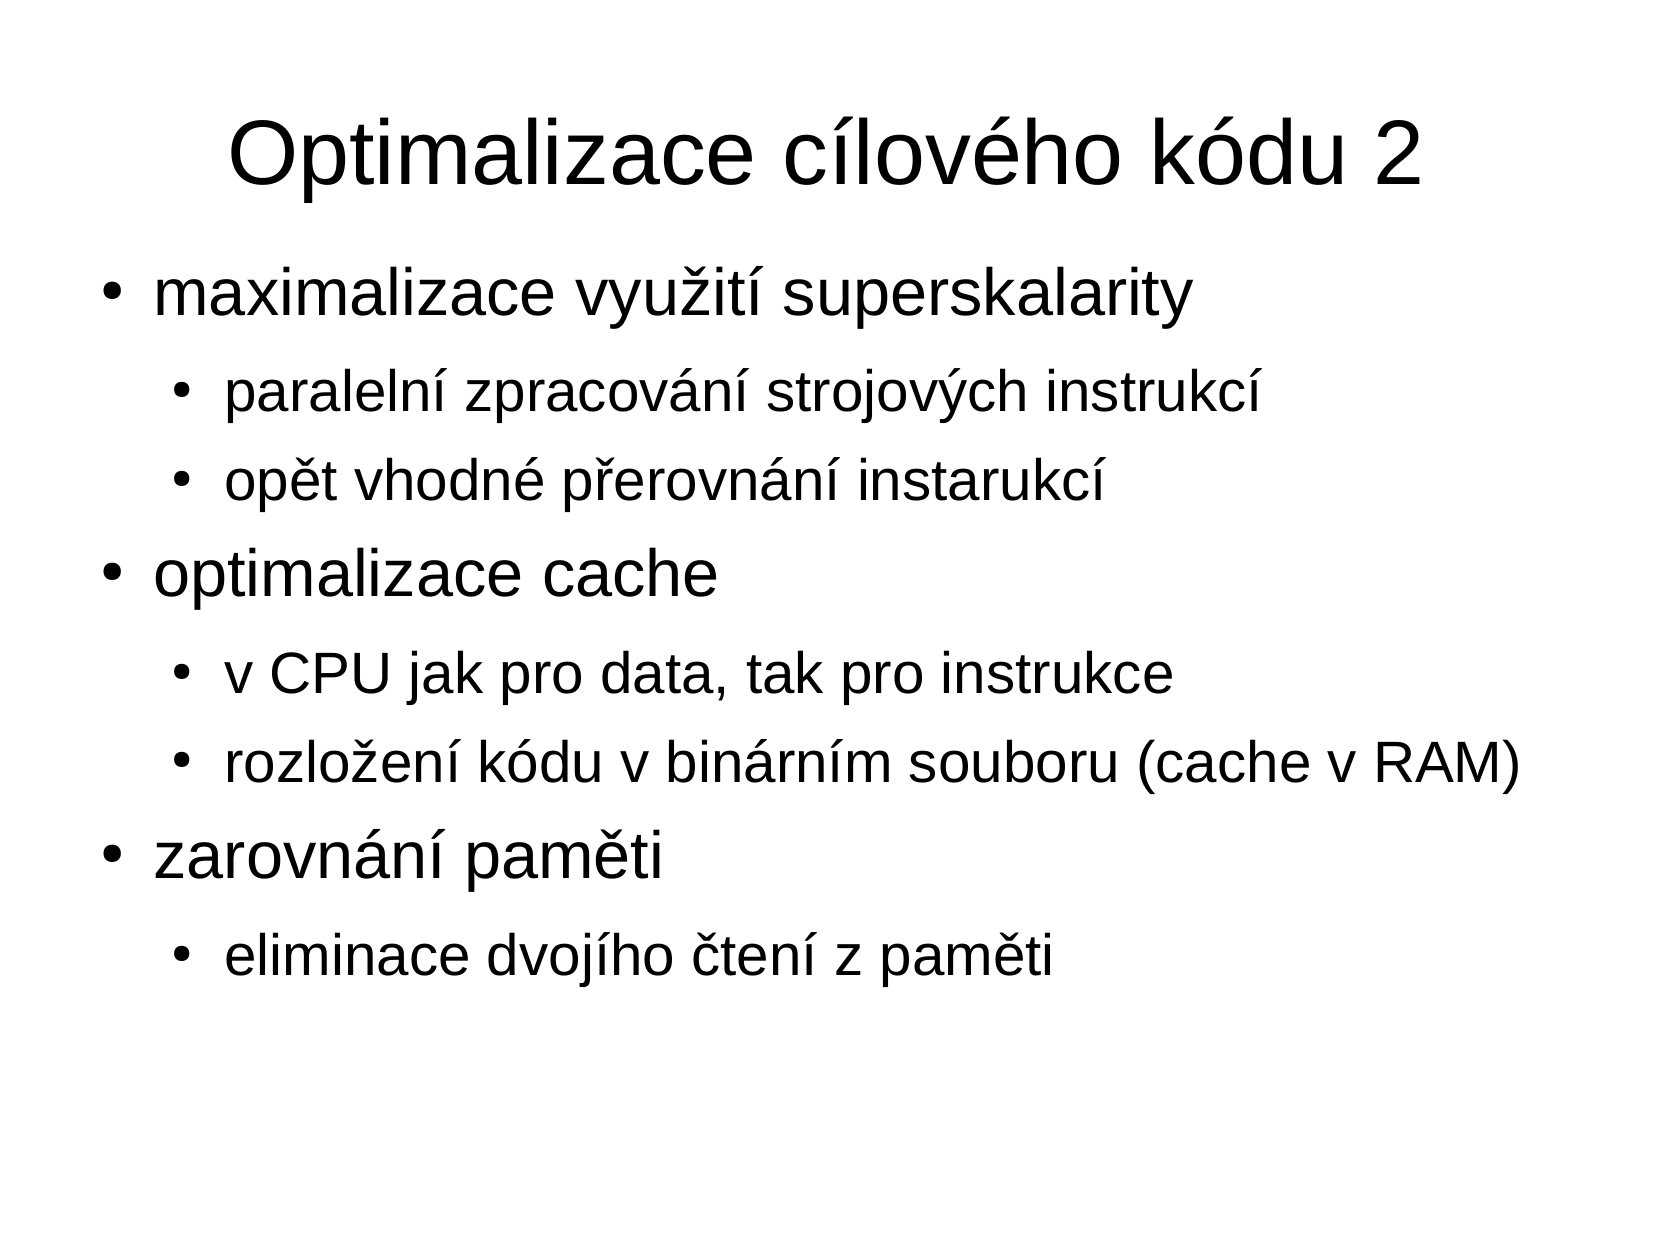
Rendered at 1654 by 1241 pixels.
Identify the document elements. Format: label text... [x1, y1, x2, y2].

list maximalizace využití superskalarity paralelní zpracování strojových instrukcí opět vhodné přerovnání instarukcí optimalizace cache v CPU jak pro data, tak pro instrukce rozložení kódu v binárním souboru (cache v RAM) zarovnání paměti eliminace dvojího čtení z paměti [82, 254, 1571, 1059]
title Optimalizace cílového kódu 2 [82, 56, 1571, 250]
